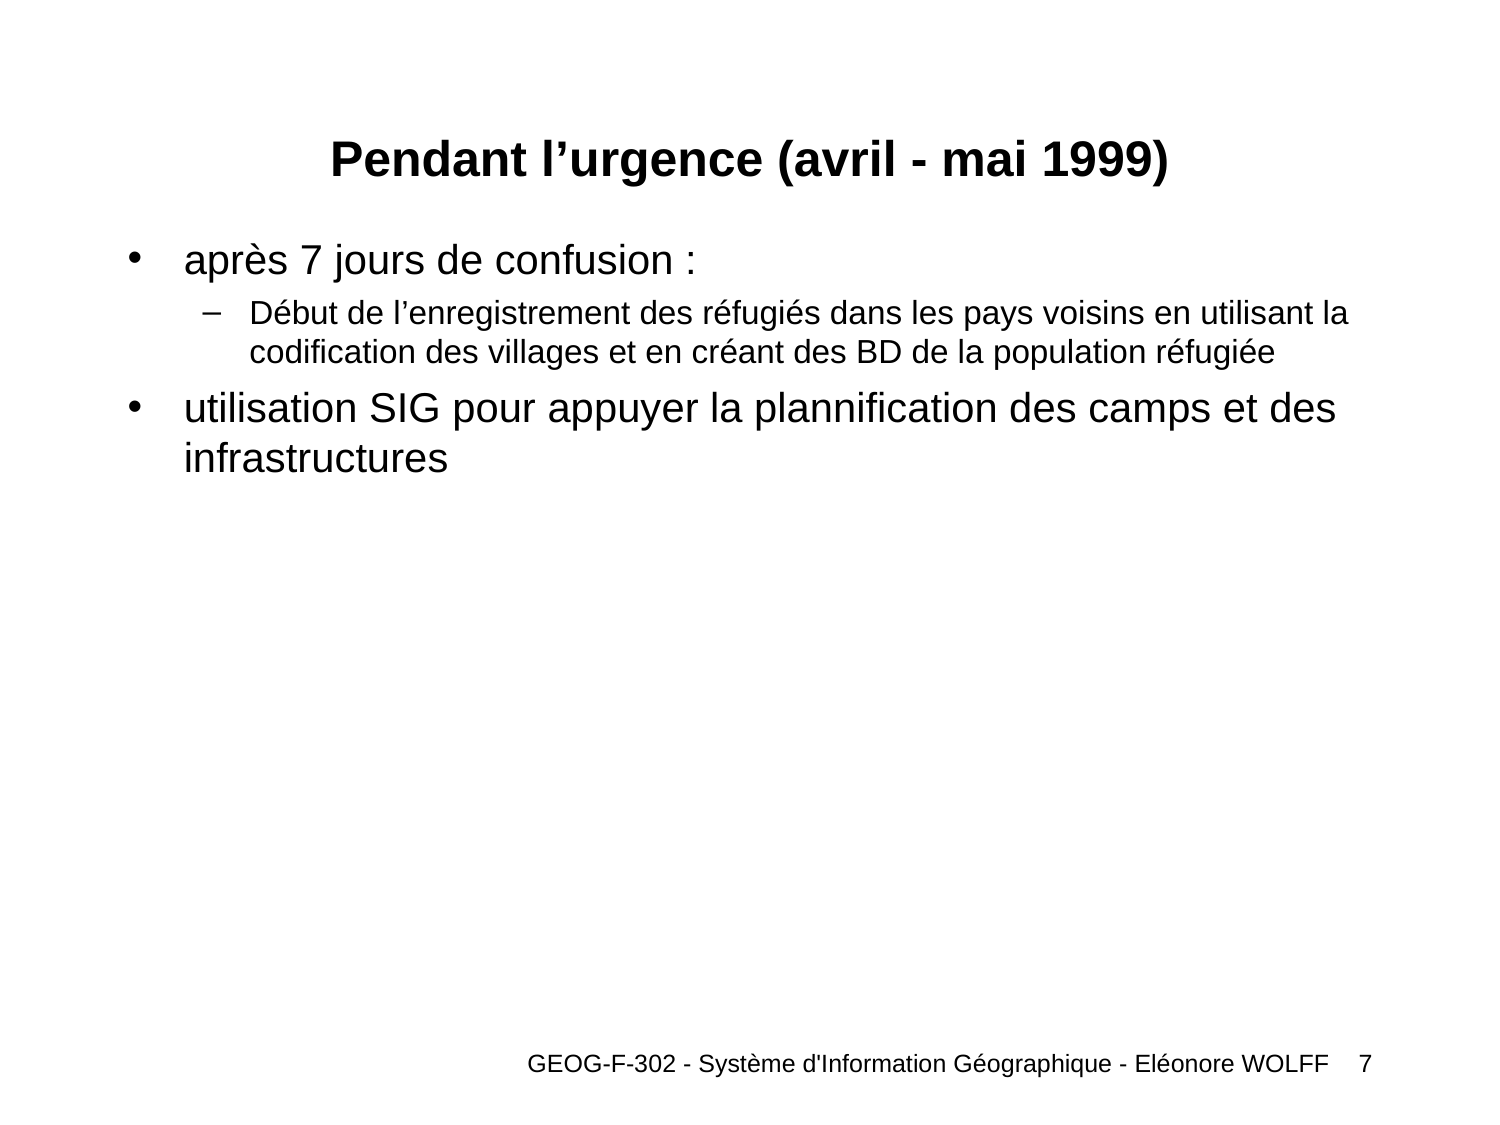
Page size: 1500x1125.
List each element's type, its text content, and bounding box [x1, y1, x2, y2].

text_box <number> [1074, 1026, 1388, 1101]
title Pendant l’urgence (avril - mai 1999) [112, 99, 1388, 213]
list après 7 jours de confusion : Début de l’enregistrement des réfugiés dans les pays voisins en utilisant la codification des villages et en créant des BD de la population réfugiée utilisation SIG pour appuyer la plannification des camps et des infrastructures [112, 224, 1388, 1026]
text_box GEOG-F-302 - Système d'Information Géographique - Eléonore WOLFF [512, 1026, 988, 1101]
